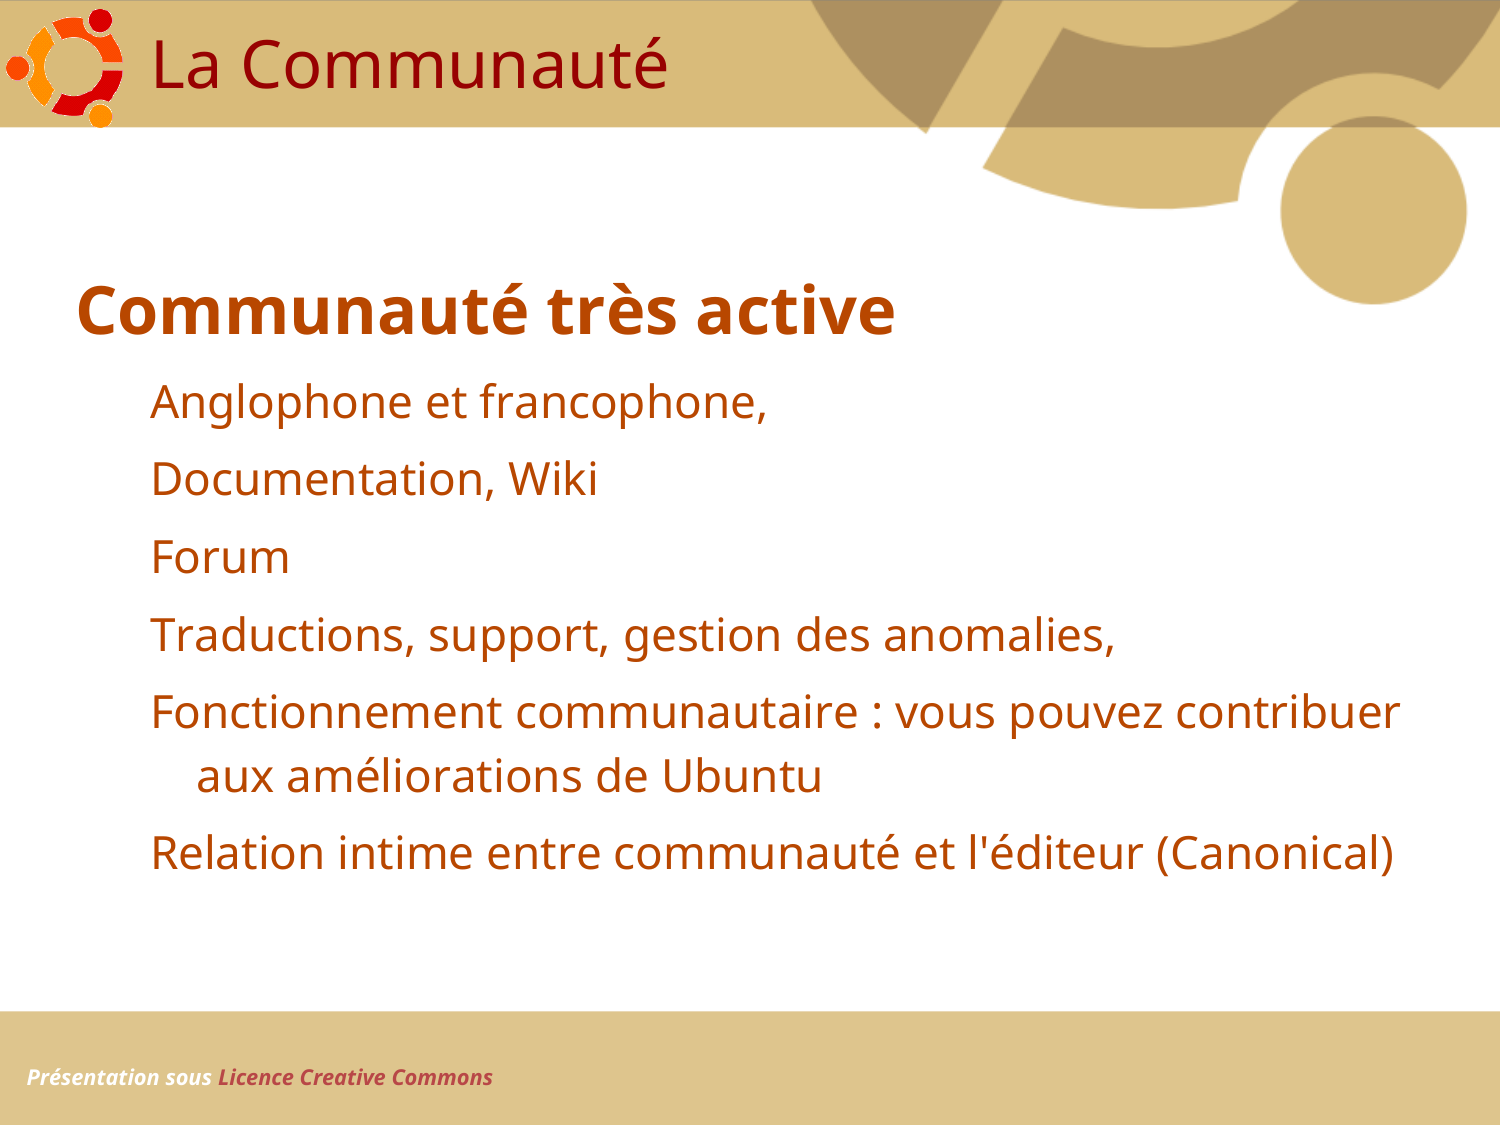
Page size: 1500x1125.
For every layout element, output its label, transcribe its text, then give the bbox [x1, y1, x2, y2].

picture [0, 0, 1500, 557]
list Communauté très active Anglophone et francophone, Documentation, Wiki Forum Traductions, support, gestion des anomalies, Fonctionnement communautaire : vous pouvez contribuer aux améliorations de Ubuntu Relation intime entre communauté et l'éditeur (Canonical) [75, 262, 1425, 949]
title La Communauté [135, 0, 1417, 159]
